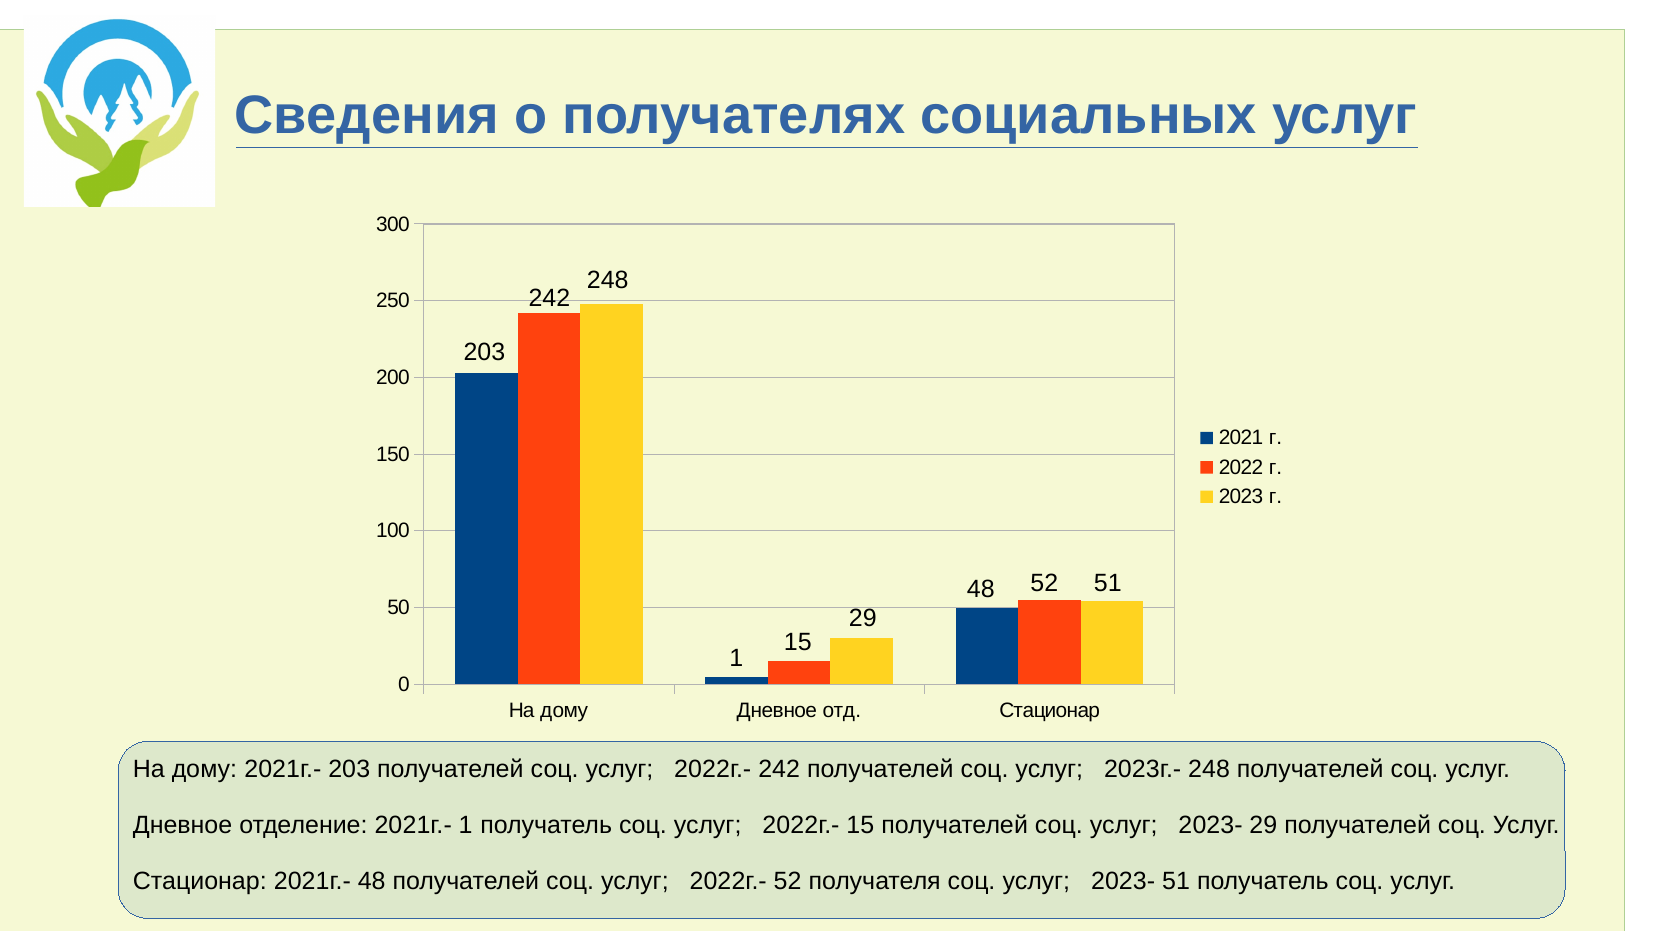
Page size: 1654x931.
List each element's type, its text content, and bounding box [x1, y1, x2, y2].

text_box 242 [513, 276, 586, 319]
text_box 48 [952, 566, 1010, 610]
picture [23, 15, 216, 207]
text_box На дому: 2021г.- 203 получателей соц. услуг; 2022г.- 242 получателей соц. услуг; 2023г.- 248 получателей соц. услуг. Дневное отделение: 2021г.- 1 получатель соц. услуг; 2022г.- 15 получателей соц. услуг; 2023- 29 получателей соц. Услуг. Стационар: 2021г.- 48 получателей соц. услуг; 2022г.- 52 получателя соц. услуг; 2023- 51 получатель соц. услуг. [118, 747, 1595, 931]
text_box 15 [769, 620, 827, 663]
text_box 248 [572, 258, 644, 302]
text_box 203 [448, 330, 521, 374]
text_box 1 [714, 636, 759, 680]
text_box [0, 29, 1625, 931]
text_box 52 [1015, 561, 1074, 604]
title Сведения о получателях социальных услуг [82, 12, 1571, 218]
text_box 29 [834, 596, 892, 640]
text_box 51 [1079, 561, 1137, 604]
chart [357, 201, 1303, 734]
